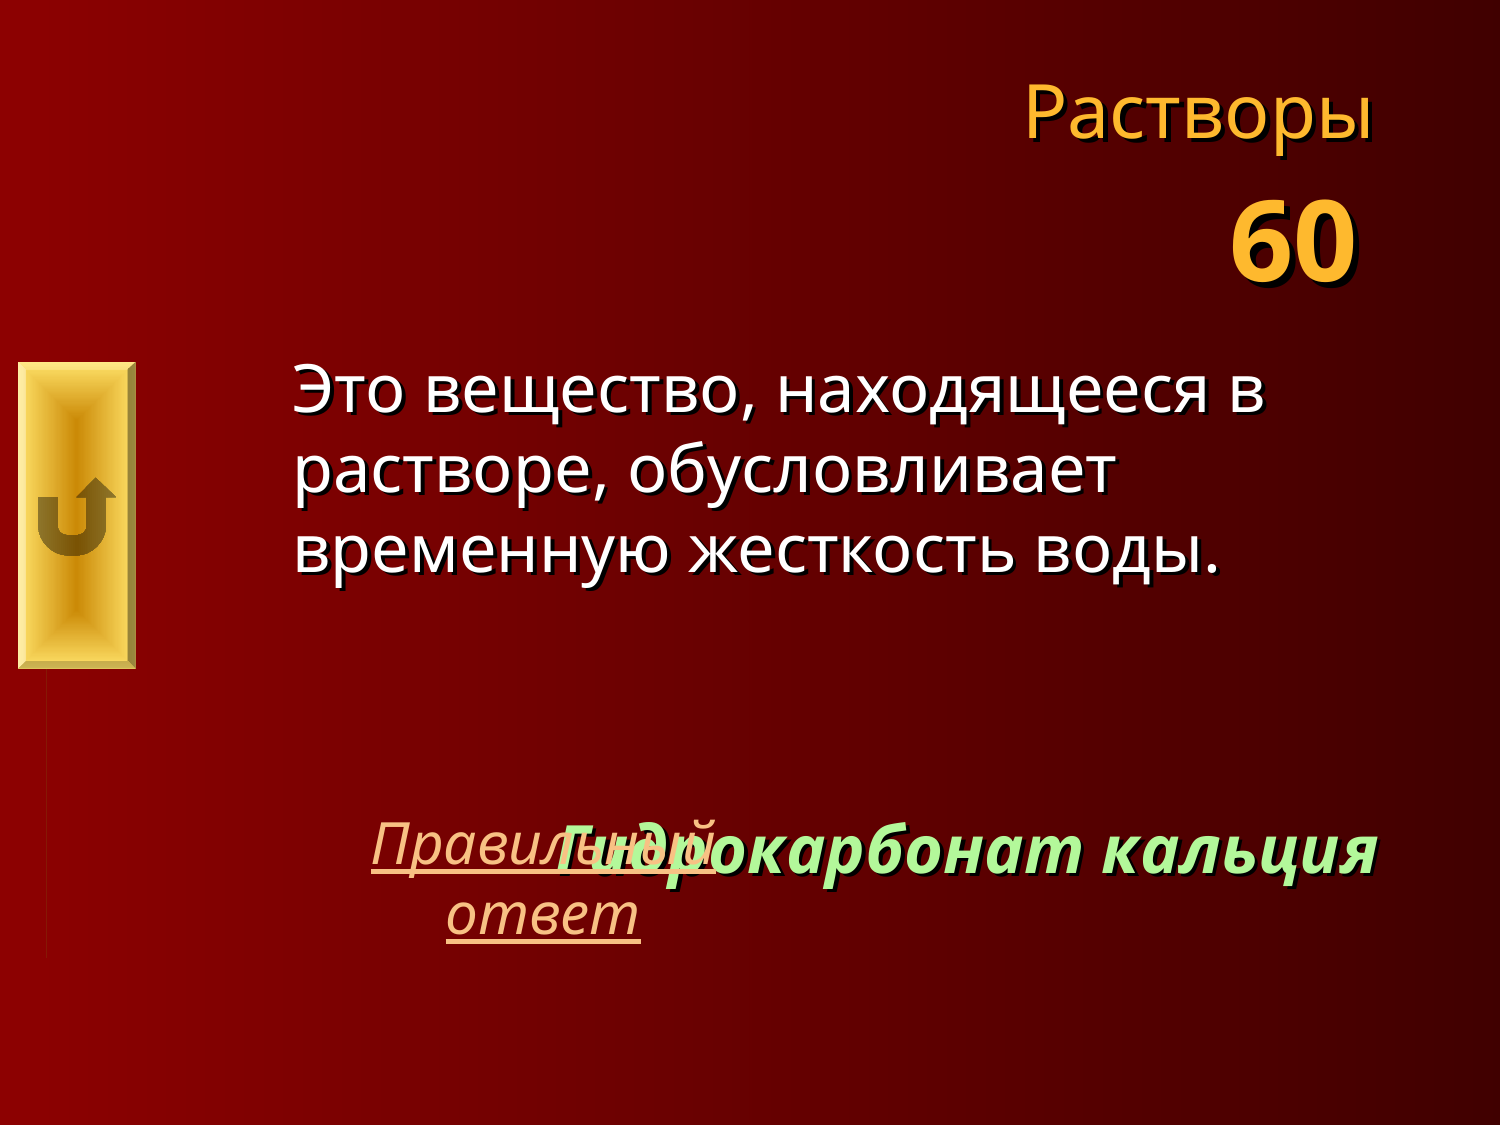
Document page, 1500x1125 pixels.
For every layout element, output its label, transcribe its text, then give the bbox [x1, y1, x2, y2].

text_box [19, 361, 136, 669]
title Растворы [915, 54, 1483, 161]
text_box 60 [17, 361, 26, 669]
text_box Гидрокарбонат кальция [253, 798, 1412, 1094]
text_box 60 [1163, 160, 1424, 291]
text_box Правильный ответ [253, 798, 833, 882]
subtitle Это вещество, находящееся в растворе, обусловливает временную жесткость воды. [277, 337, 1447, 764]
